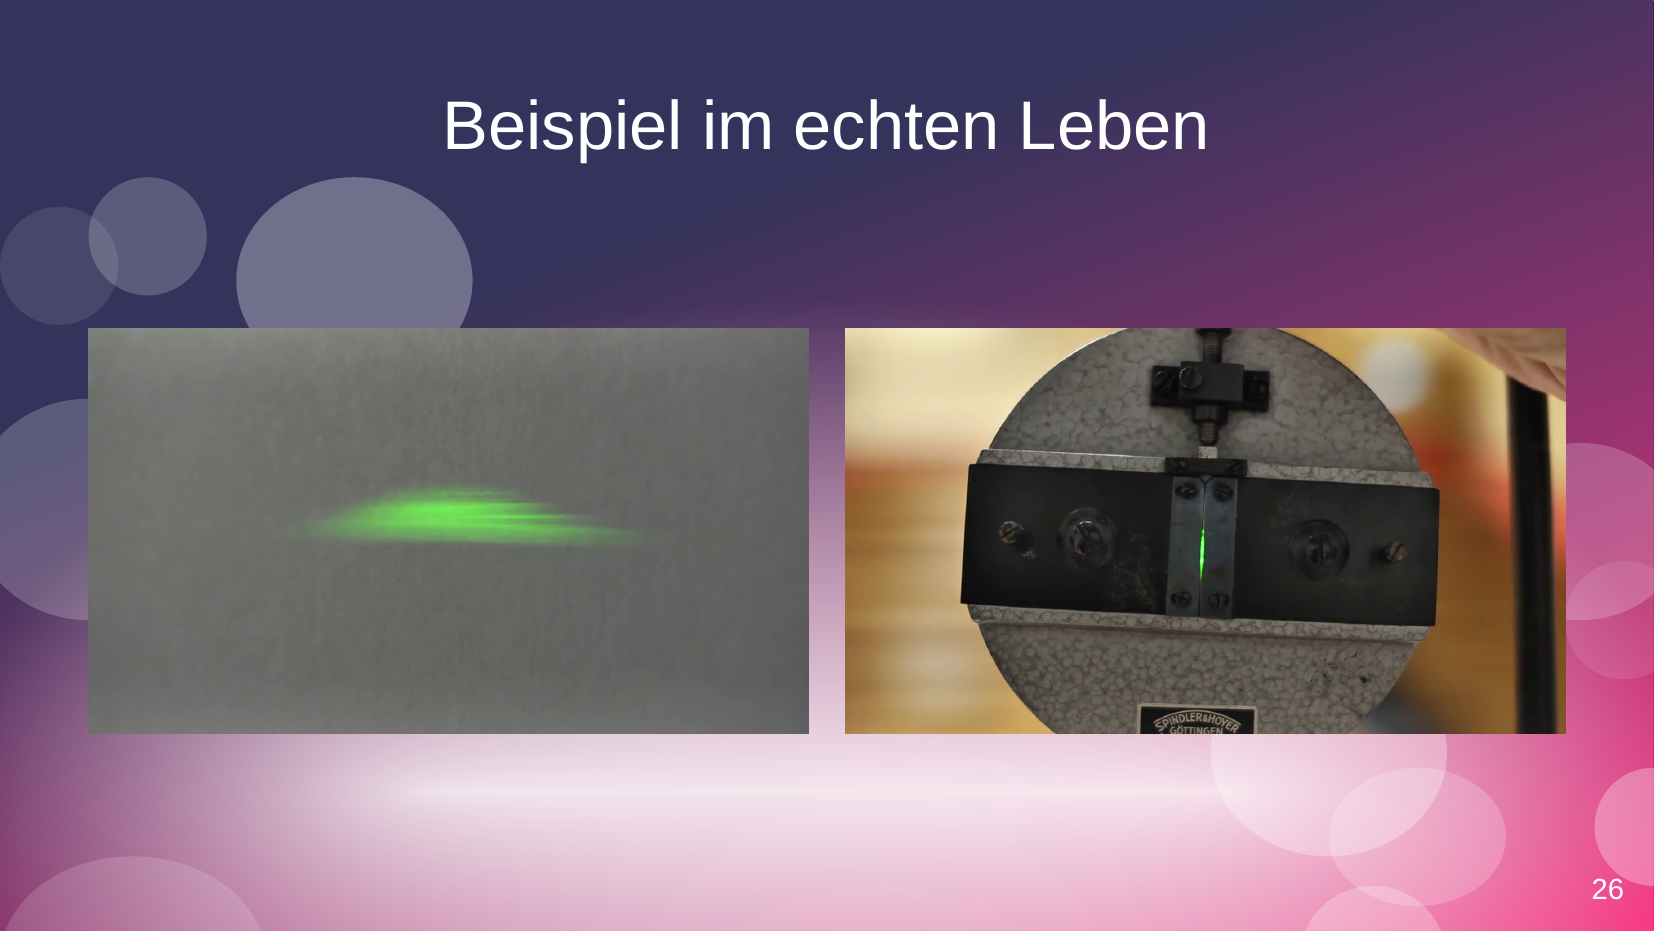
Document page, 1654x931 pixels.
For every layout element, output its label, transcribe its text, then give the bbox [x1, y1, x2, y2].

picture [845, 328, 1566, 735]
picture [88, 328, 809, 735]
title Beispiel im echten Leben [88, 44, 1565, 207]
